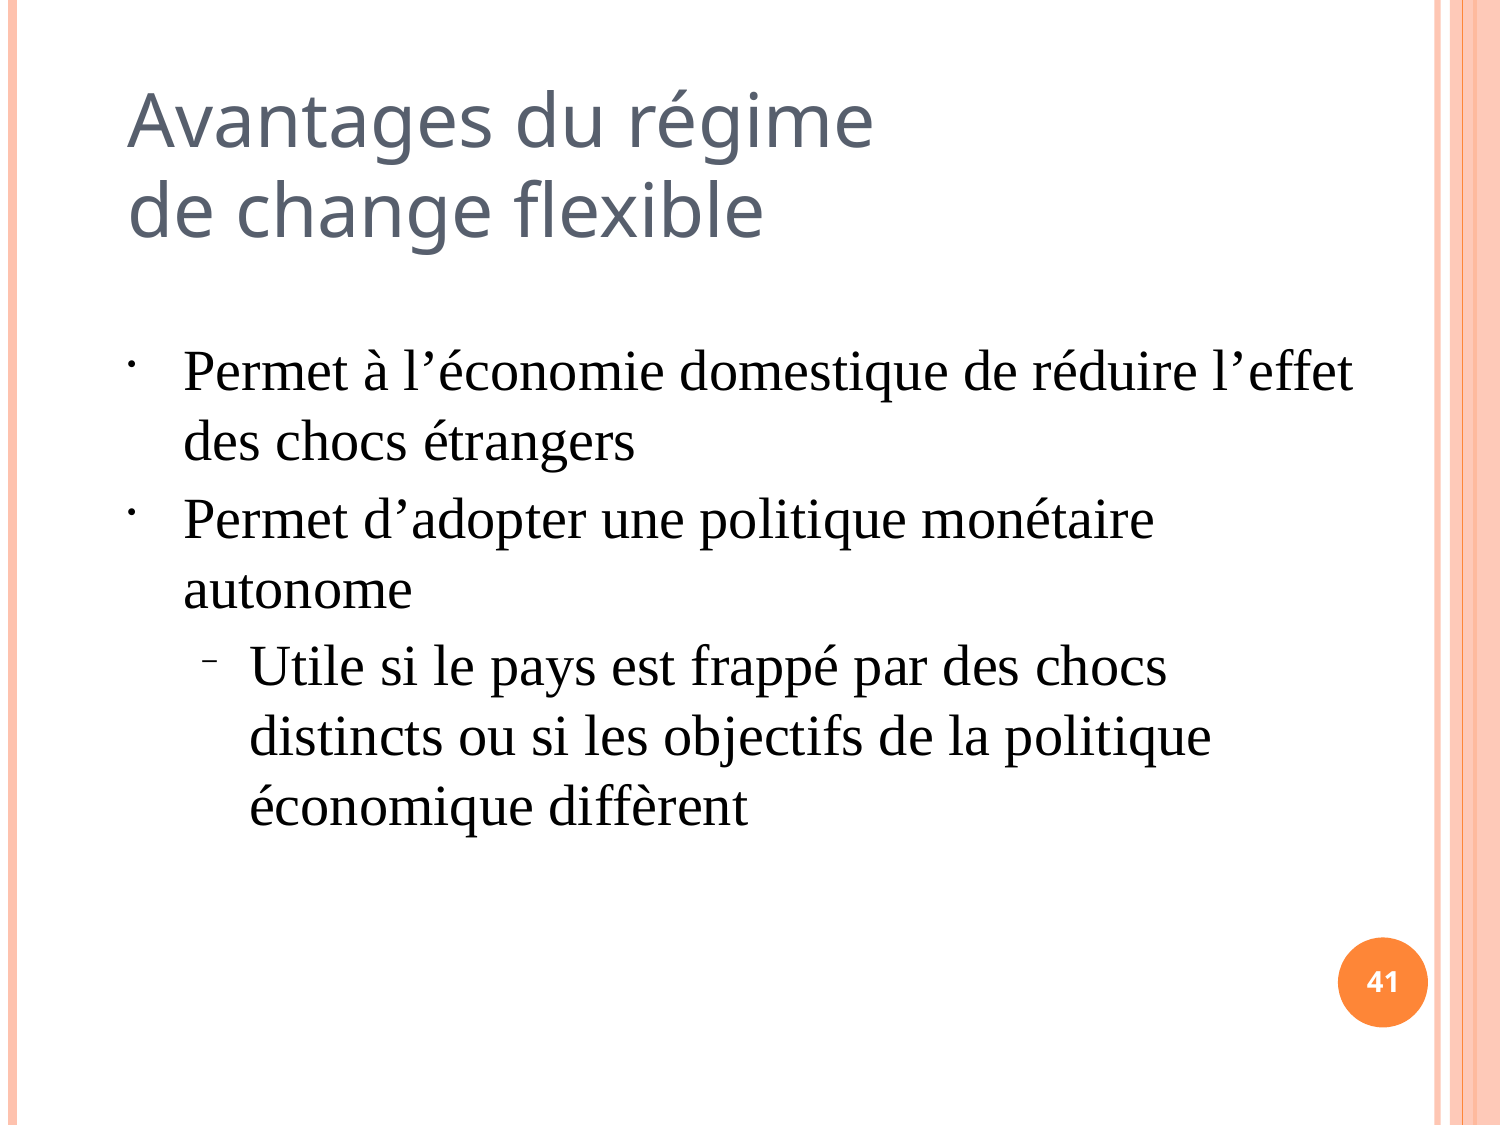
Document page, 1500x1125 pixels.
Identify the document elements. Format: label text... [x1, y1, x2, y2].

slide_number <numéro> [1333, 940, 1434, 1027]
text_box Avantages du régime de change flexible [112, 99, 1388, 225]
text_box Permet à l’économie domestique de réduire l’effet des chocs étrangers Permet d’adopter une politique monétaire autonome Utile si le pays est frappé par des chocs distincts ou si les objectifs de la politique économique diffèrent [112, 324, 1388, 1000]
